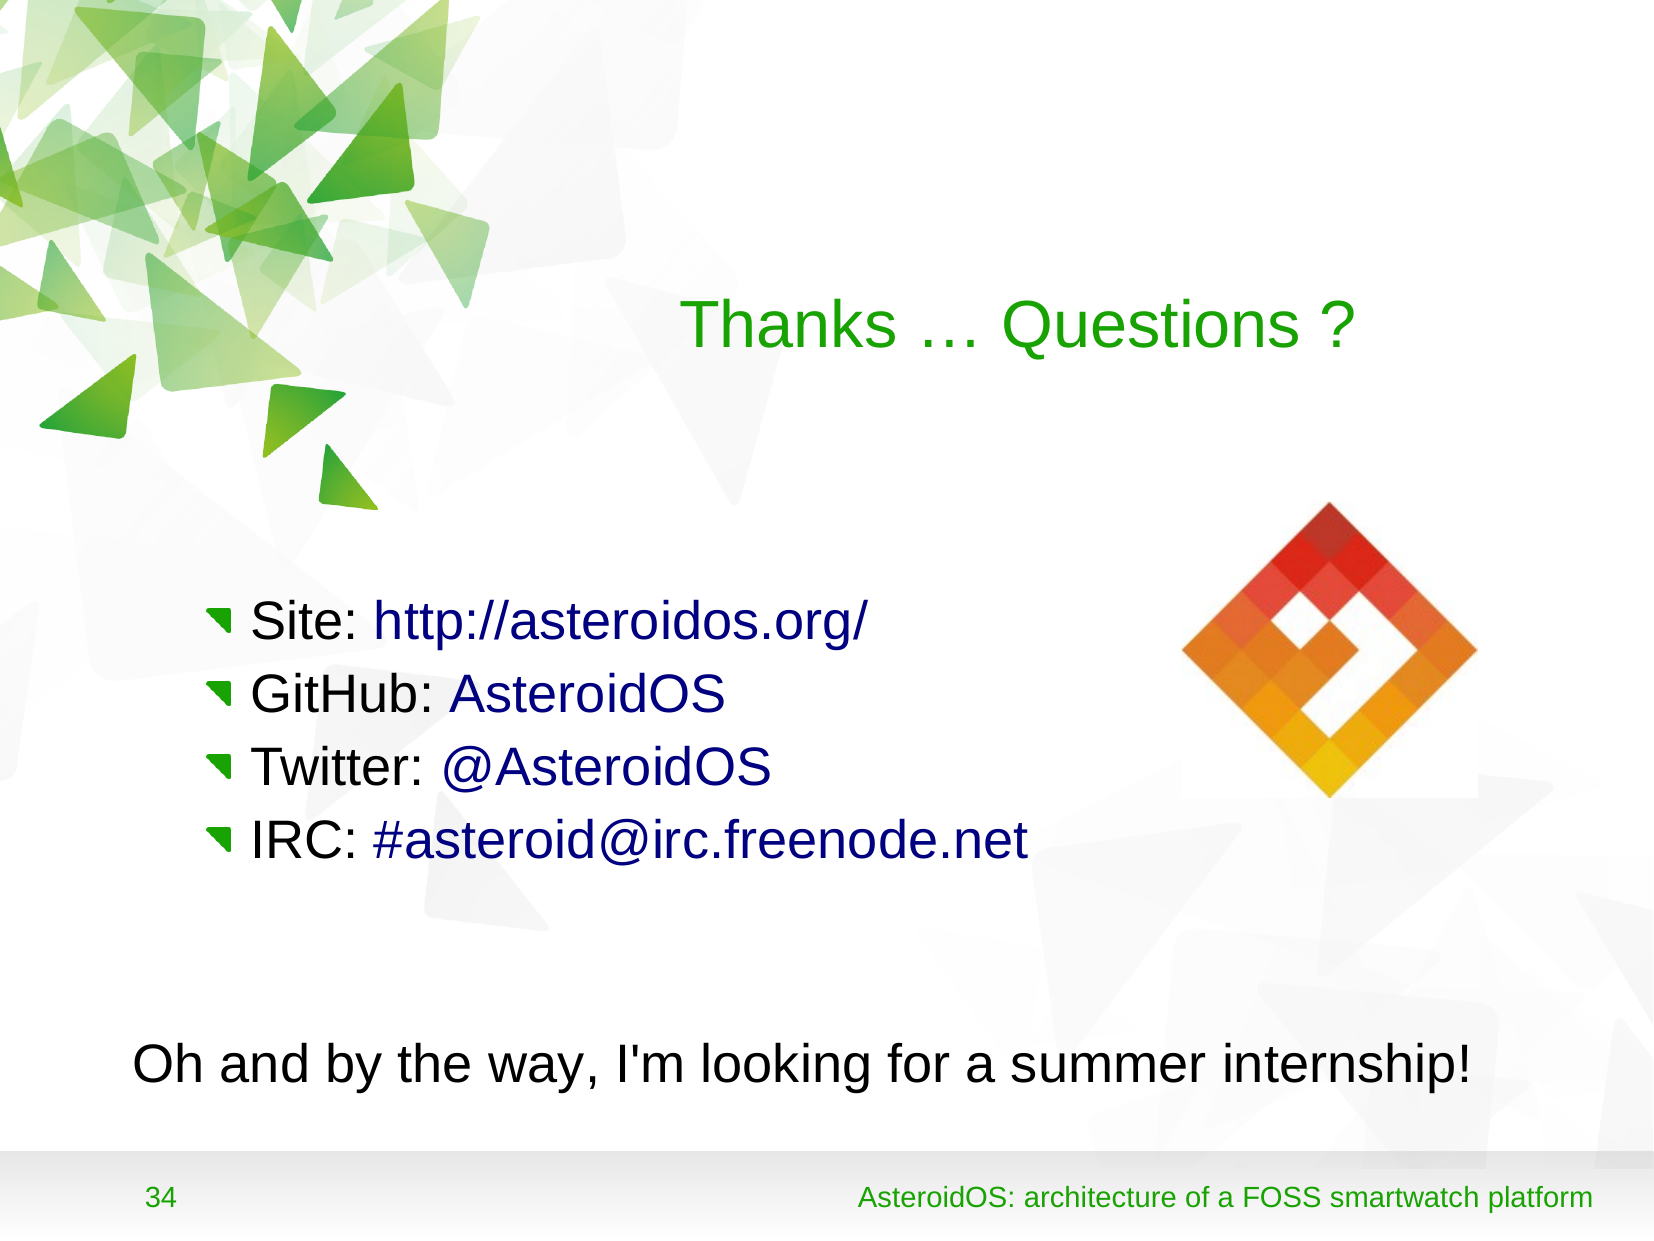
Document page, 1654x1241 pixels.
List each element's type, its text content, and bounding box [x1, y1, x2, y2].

picture [0, 0, 798, 948]
list Site: http://asteroidos.org/ GitHub: AsteroidOS Twitter: @AsteroidOS IRC: #asteroid@irc.freenode.net [206, 590, 1477, 1033]
title Thanks … Questions ? [679, 236, 1654, 414]
text_box Oh and by the way, I'm looking for a summer internship! [88, 1033, 1595, 1155]
picture [915, 501, 1654, 1169]
